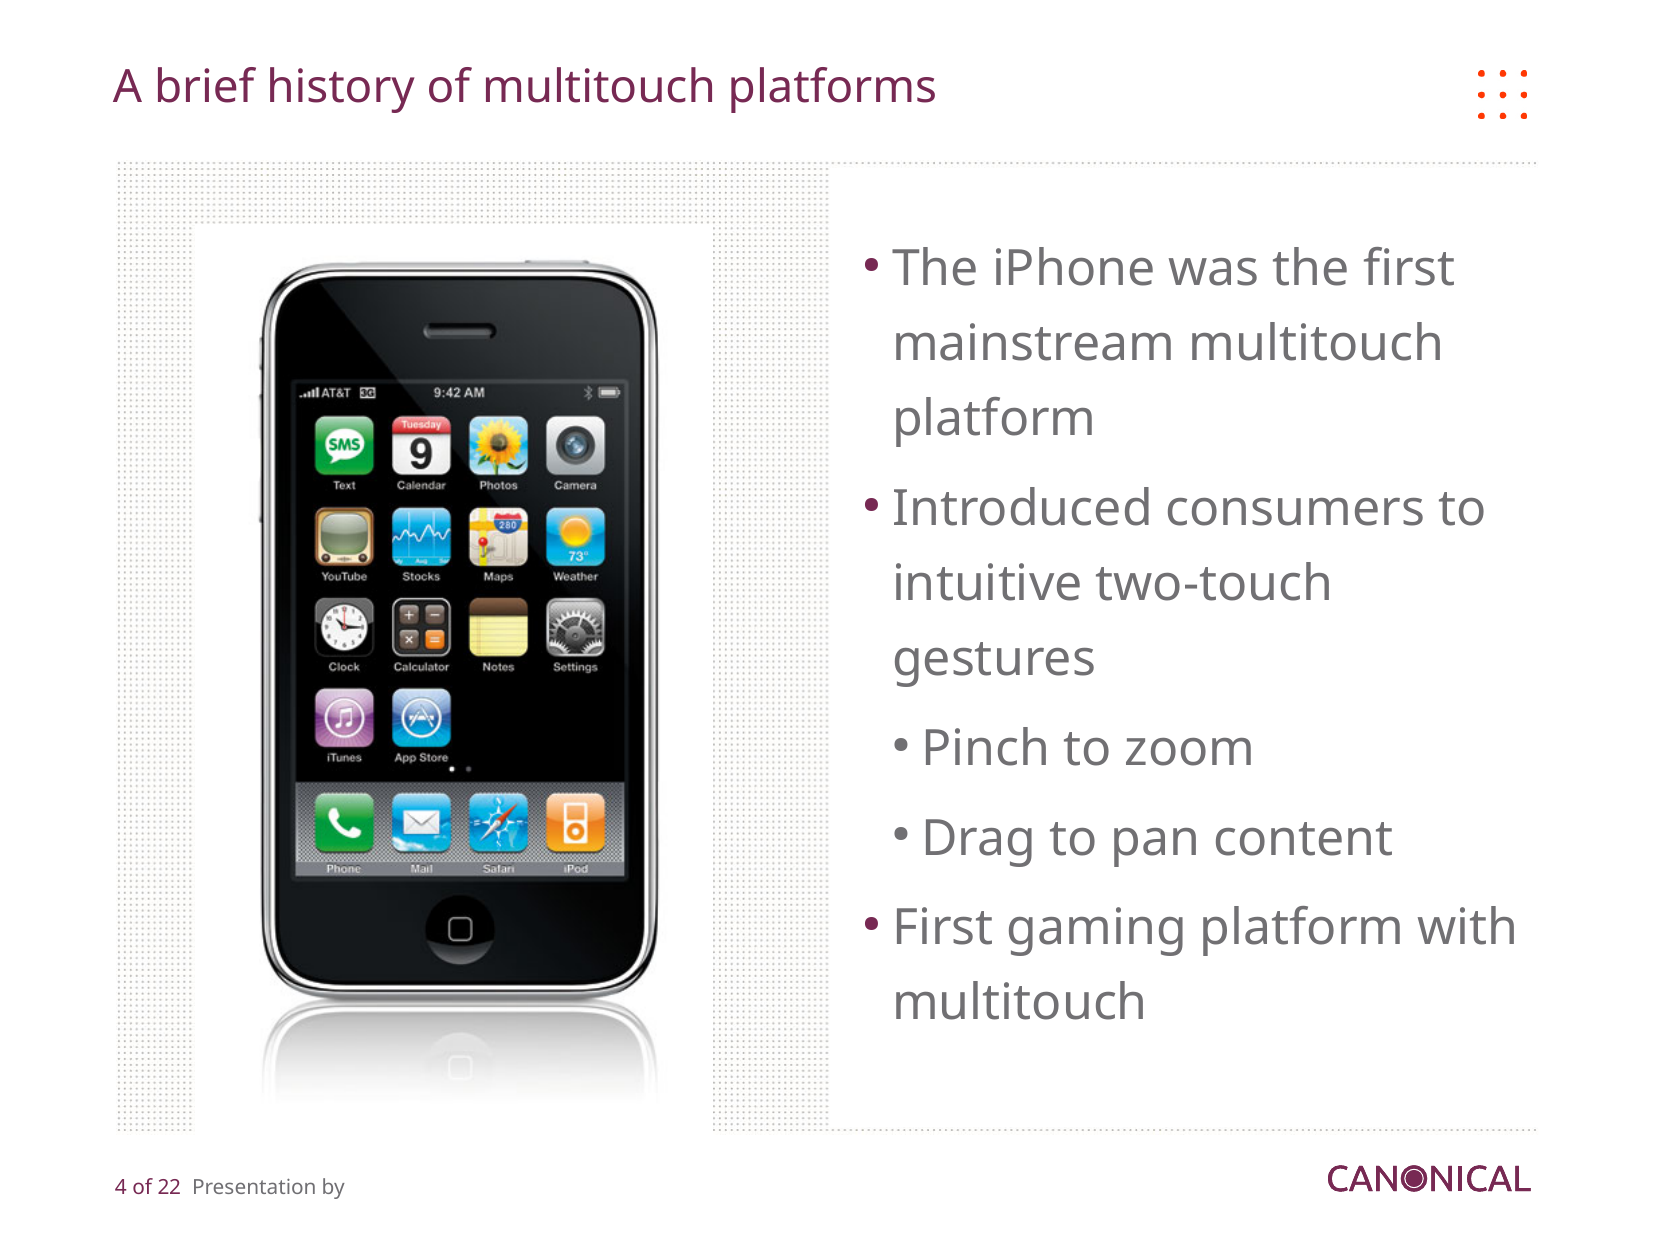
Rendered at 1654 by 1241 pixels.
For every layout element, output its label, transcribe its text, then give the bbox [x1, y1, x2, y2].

picture [1478, 70, 1527, 119]
list The iPhone was the first mainstream multitouch platform Introduced consumers to intuitive two-touch gestures Pinch to zoom Drag to pan content First gaming platform with multitouch [862, 225, 1540, 1143]
picture [116, 160, 1540, 1164]
title A brief history of multitouch platforms [112, 46, 1426, 123]
